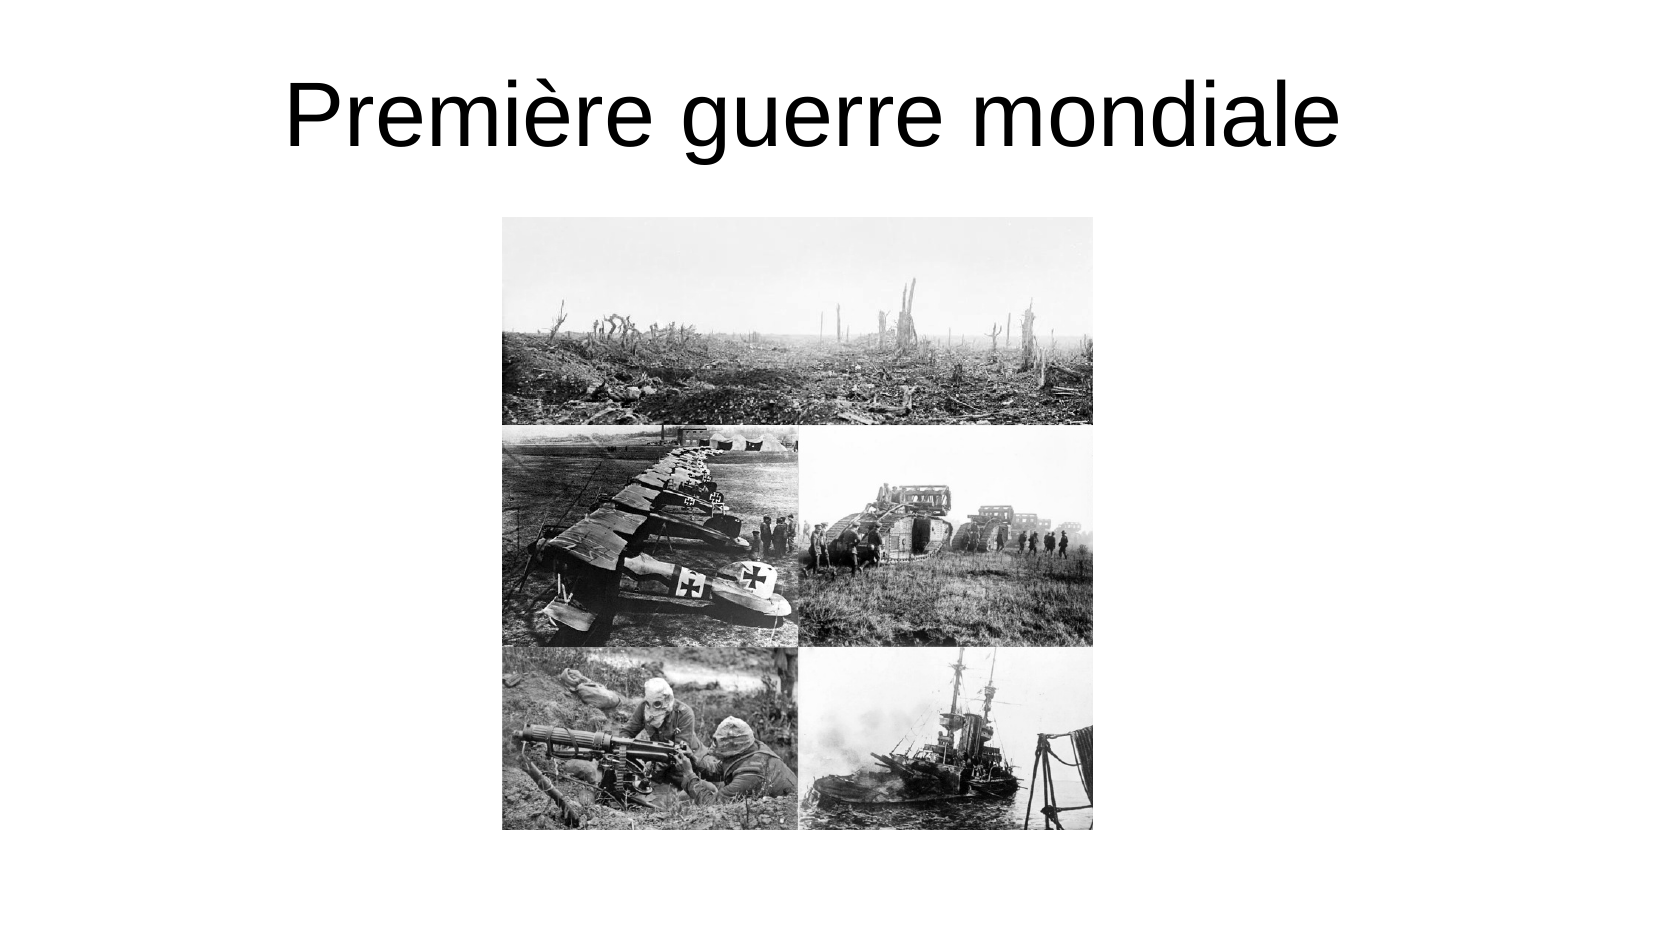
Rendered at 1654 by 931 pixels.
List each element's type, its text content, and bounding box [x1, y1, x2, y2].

picture [502, 217, 1093, 830]
title Première guerre mondiale [82, 37, 1571, 193]
